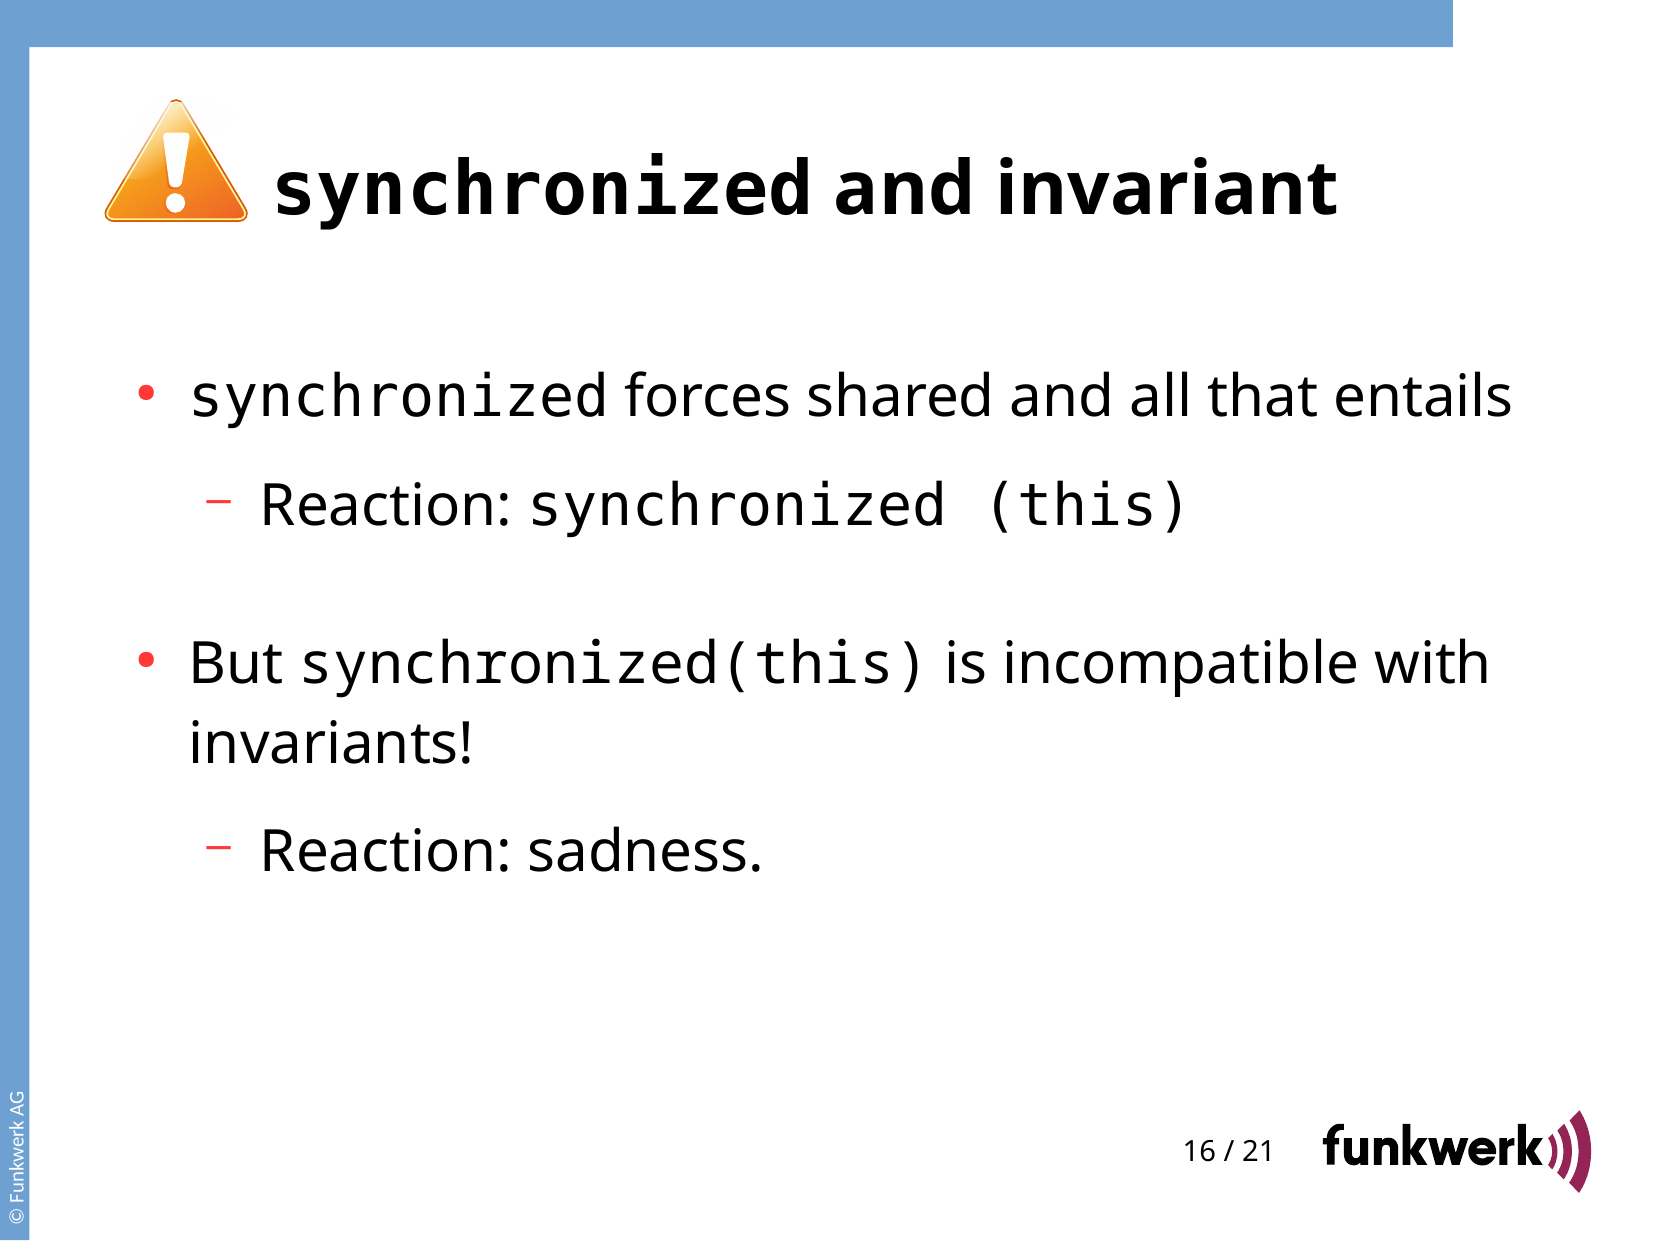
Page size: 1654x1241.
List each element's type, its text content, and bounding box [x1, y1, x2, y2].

list synchronized forces shared and all that entails Reaction: synchronized (this) But synchronized(this) is incompatible with invariants! Reaction: sadness. [118, 354, 1571, 1010]
title synchronized and invariant [271, 47, 1453, 237]
